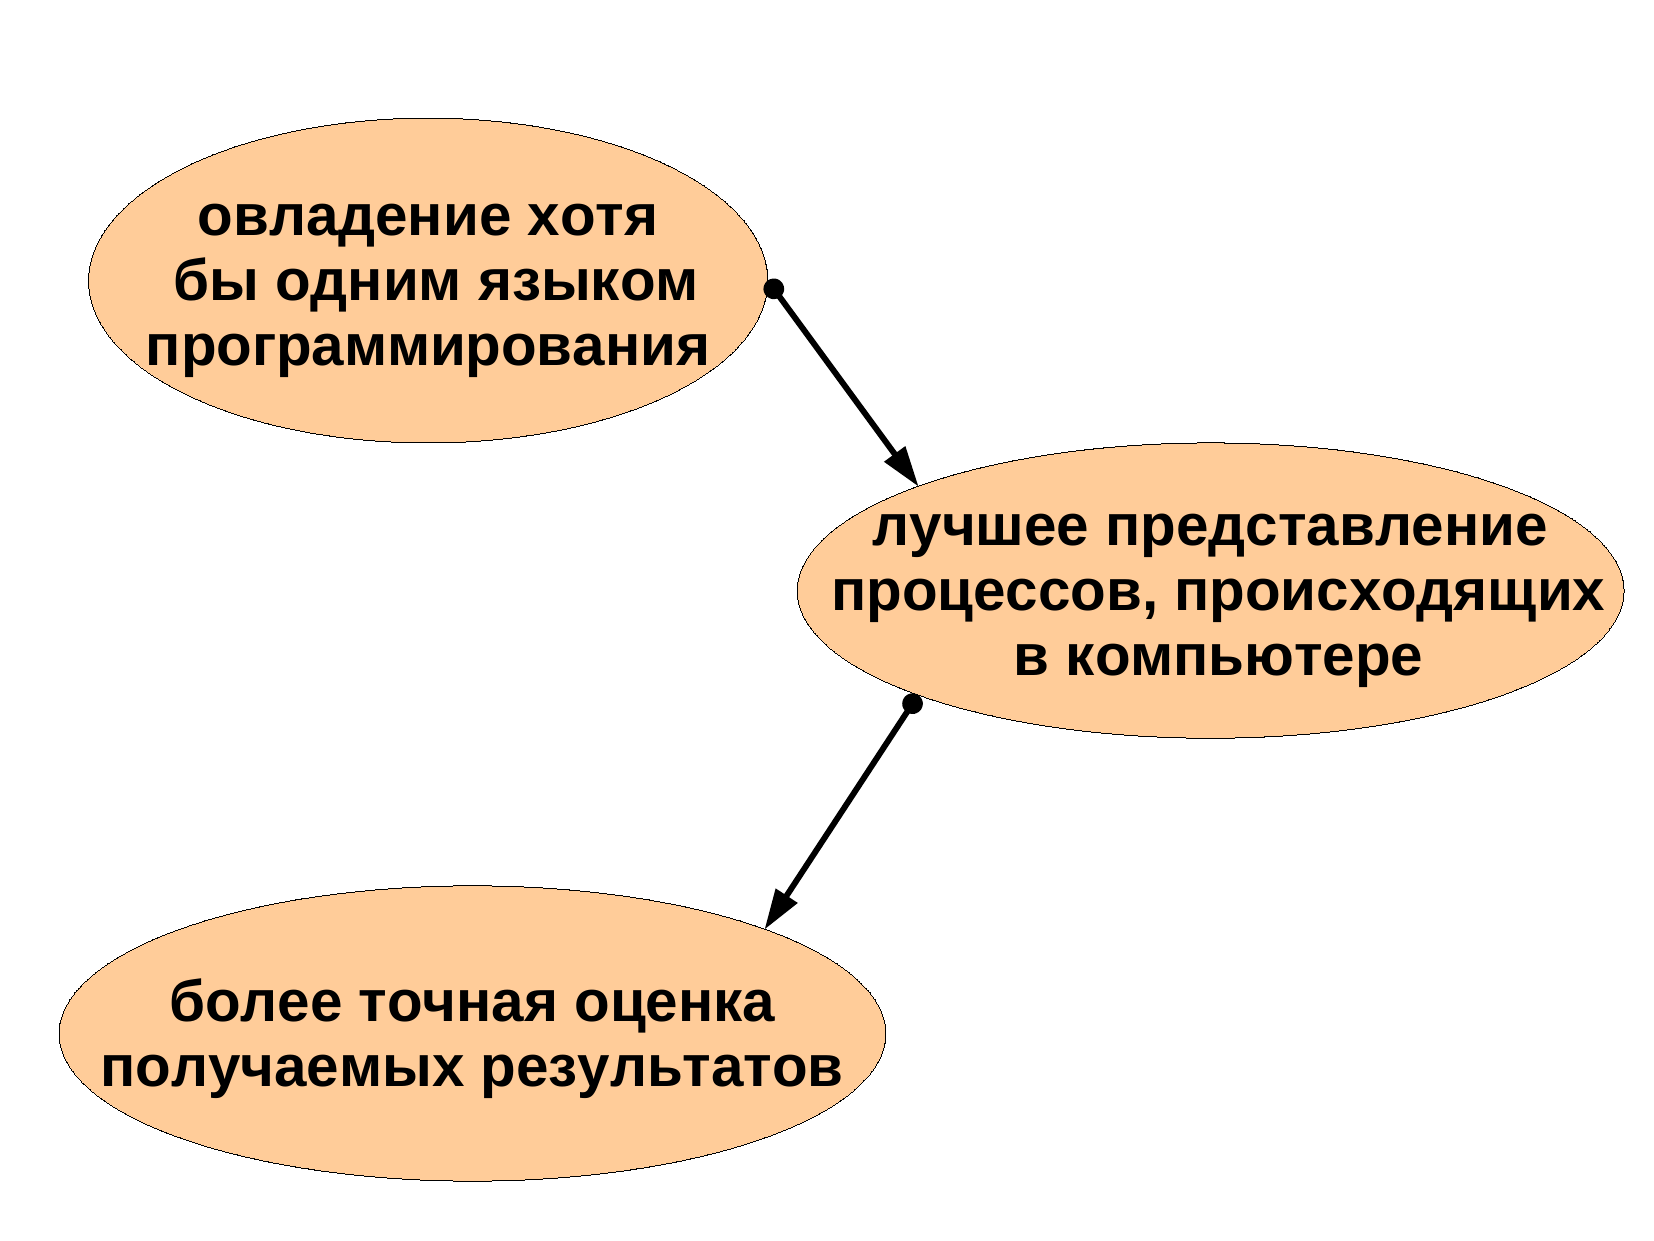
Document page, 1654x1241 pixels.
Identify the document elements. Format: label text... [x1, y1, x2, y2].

text_box более точная оценка получаемых результатов [59, 885, 886, 1182]
text_box овладение хотя бы одним языком программирования [88, 118, 768, 443]
text_box лучшее представление процессов, происходящих в компьютере [797, 442, 1625, 739]
